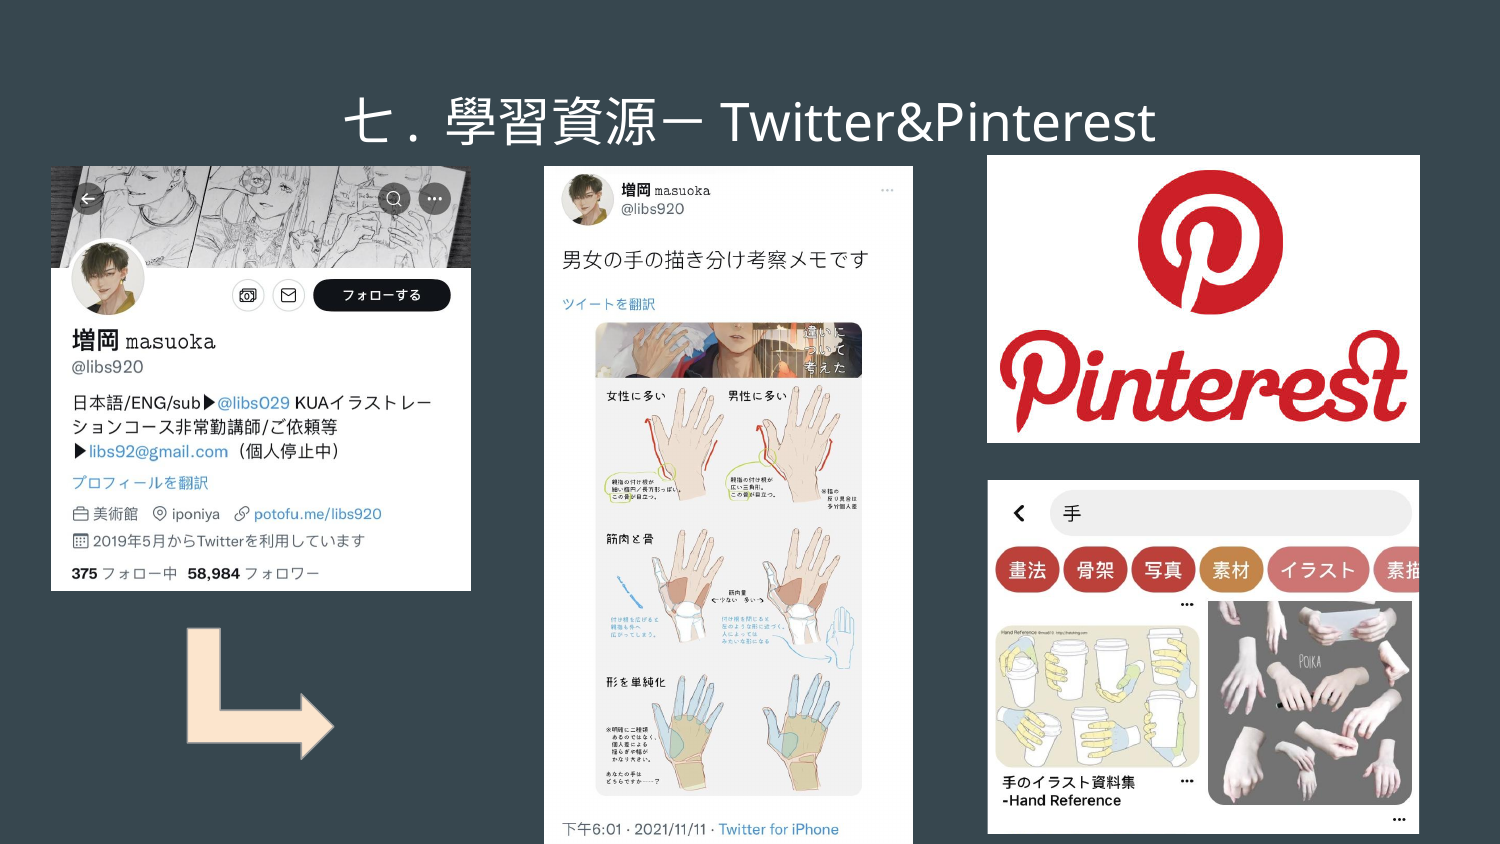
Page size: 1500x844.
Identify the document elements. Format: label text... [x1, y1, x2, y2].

picture [51, 166, 471, 591]
picture [987, 480, 1420, 834]
picture [987, 155, 1420, 443]
text_box [187, 628, 334, 760]
title 七. 學習資源－Twitter&Pinterest [51, 72, 1449, 167]
picture [544, 166, 913, 844]
